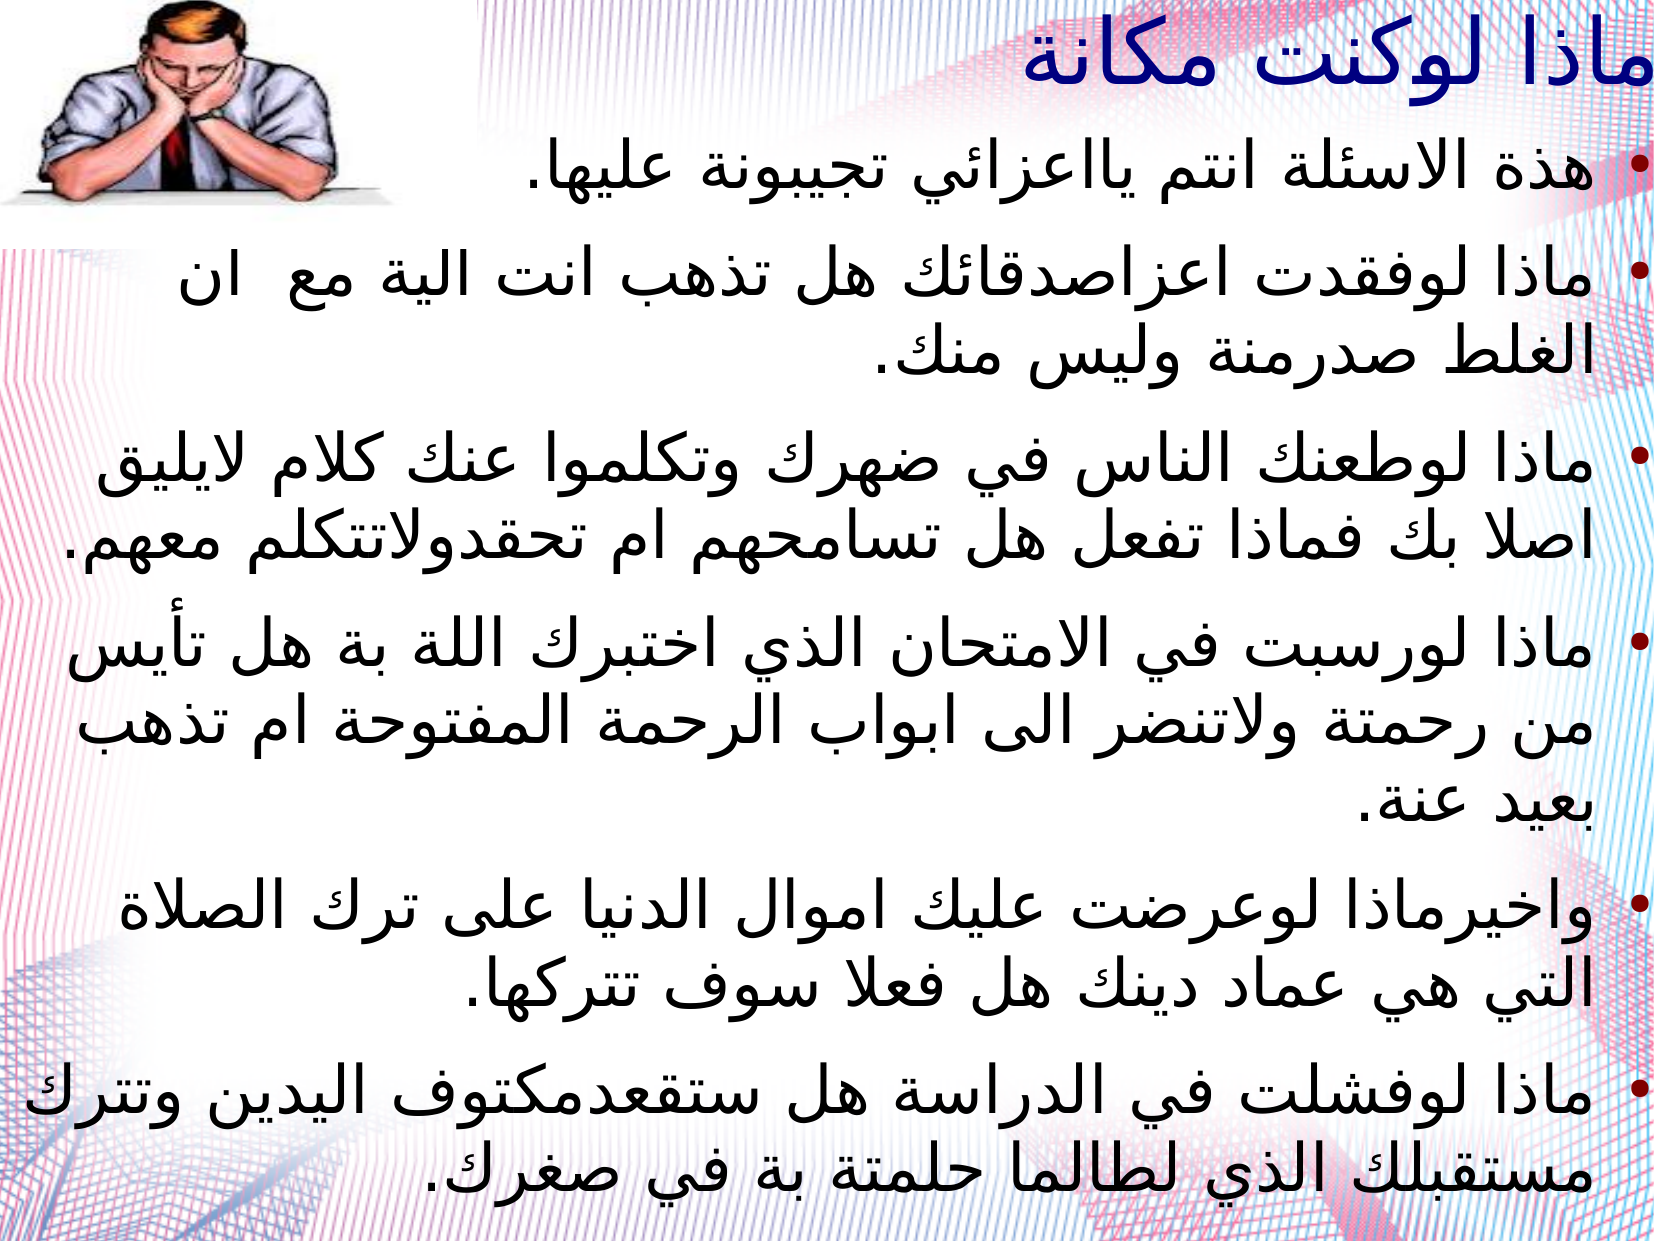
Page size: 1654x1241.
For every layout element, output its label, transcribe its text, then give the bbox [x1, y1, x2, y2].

list هذة الاسئلة انتم يااعزائي تجيبونة عليها. ماذا لوفقدت اعزاصدقائك هل تذهب انت الية مع ان الغلط صدرمنة وليس منك. ماذا لوطعنك الناس في ضهرك وتكلموا عنك كلام لايليق اصلا بك فماذا تفعل هل تسامحهم ام تحقدولاتتكلم معهم. ماذا لورسبت في الامتحان الذي اختبرك اللة بة هل تأيس من رحمتة ولاتنضر الى ابواب الرحمة المفتوحة ام تذهب بعيد عنة. واخيرماذا لوعرضت عليك اموال الدنيا على ترك الصلاة التي هي عماد دينك هل فعلا سوف تتركها. ماذا لوفشلت في الدراسة هل ستقعدمكتوف اليدين وتترك مستقبلك الذي لطالما حلمتة بة في صغرك. [15, 126, 1654, 1241]
title ماذا لوكنت مكانة [596, 0, 1654, 126]
picture [0, 0, 596, 1241]
